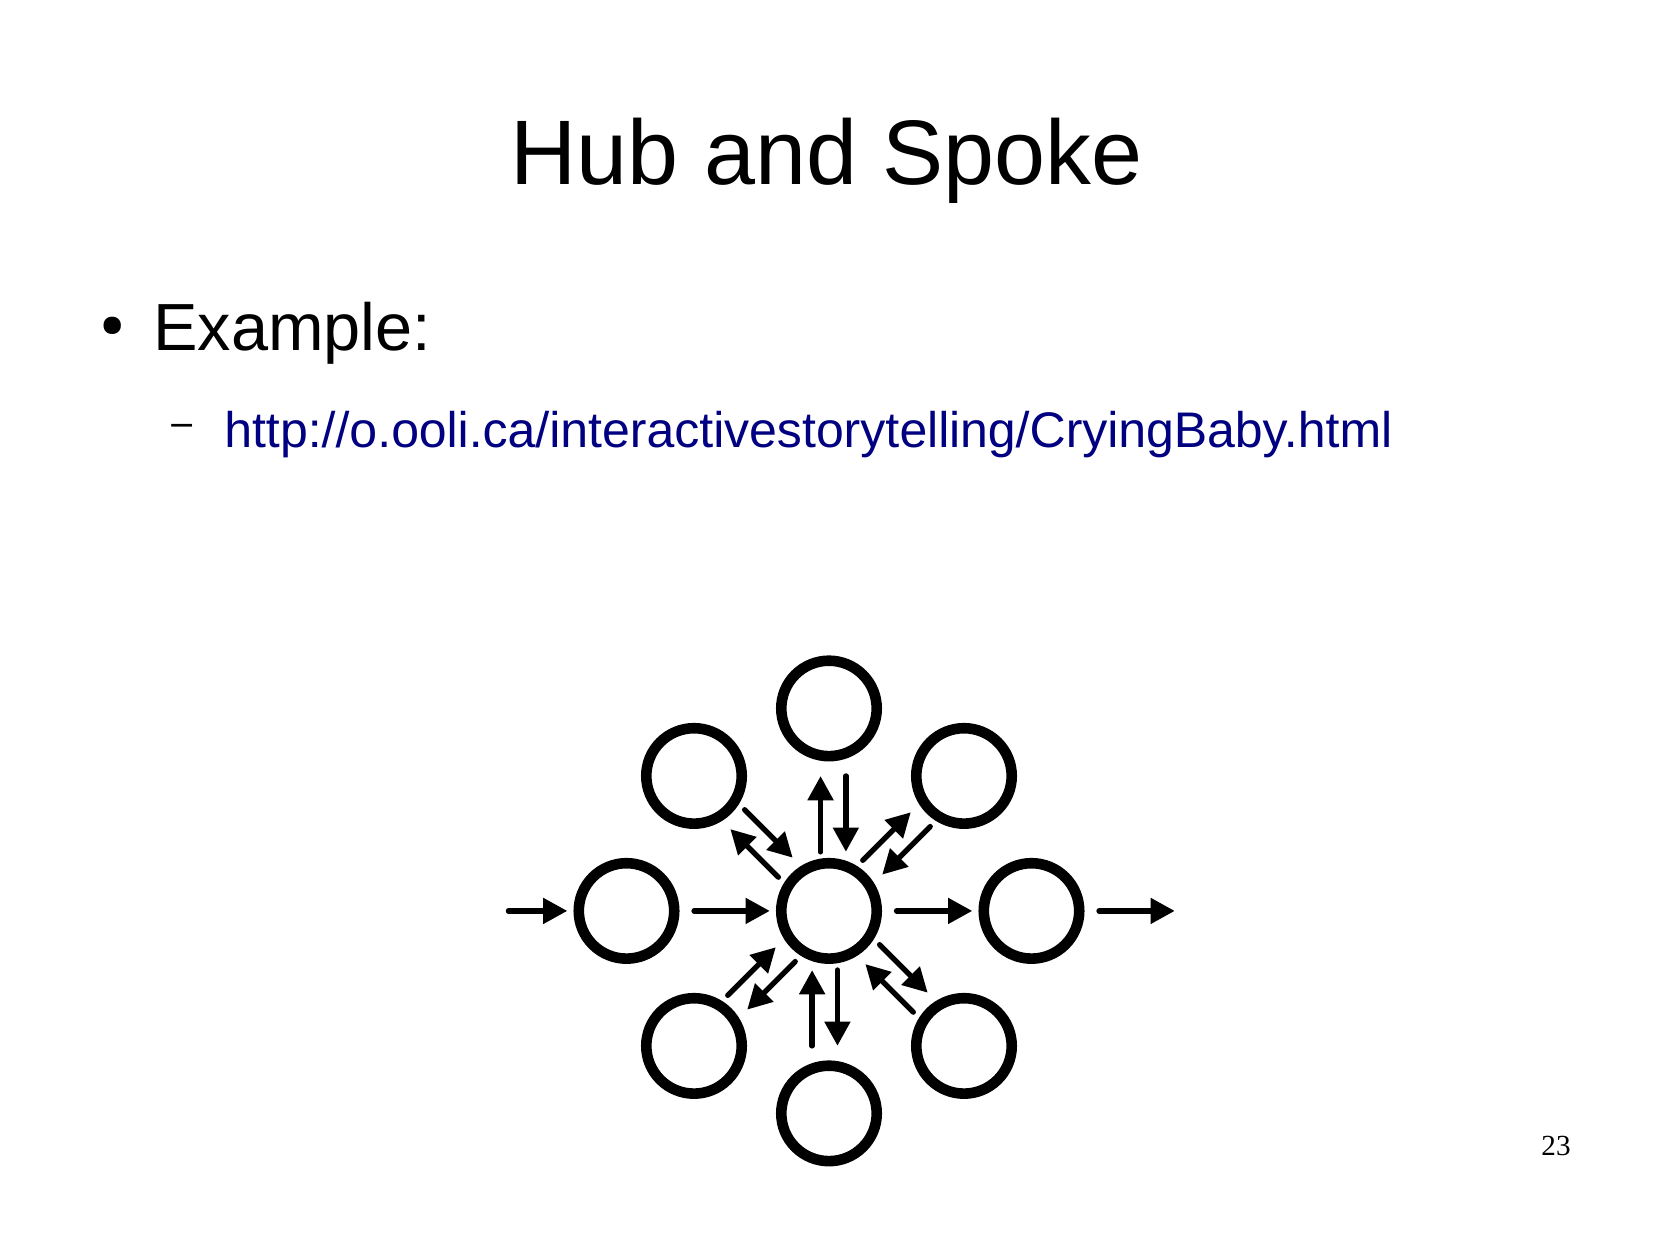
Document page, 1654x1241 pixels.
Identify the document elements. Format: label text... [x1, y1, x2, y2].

picture [484, 565, 1175, 1241]
title Hub and Spoke [82, 49, 1571, 257]
list Example: http://o.ooli.ca/interactivestorytelling/CryingBaby.html [82, 290, 1571, 1109]
